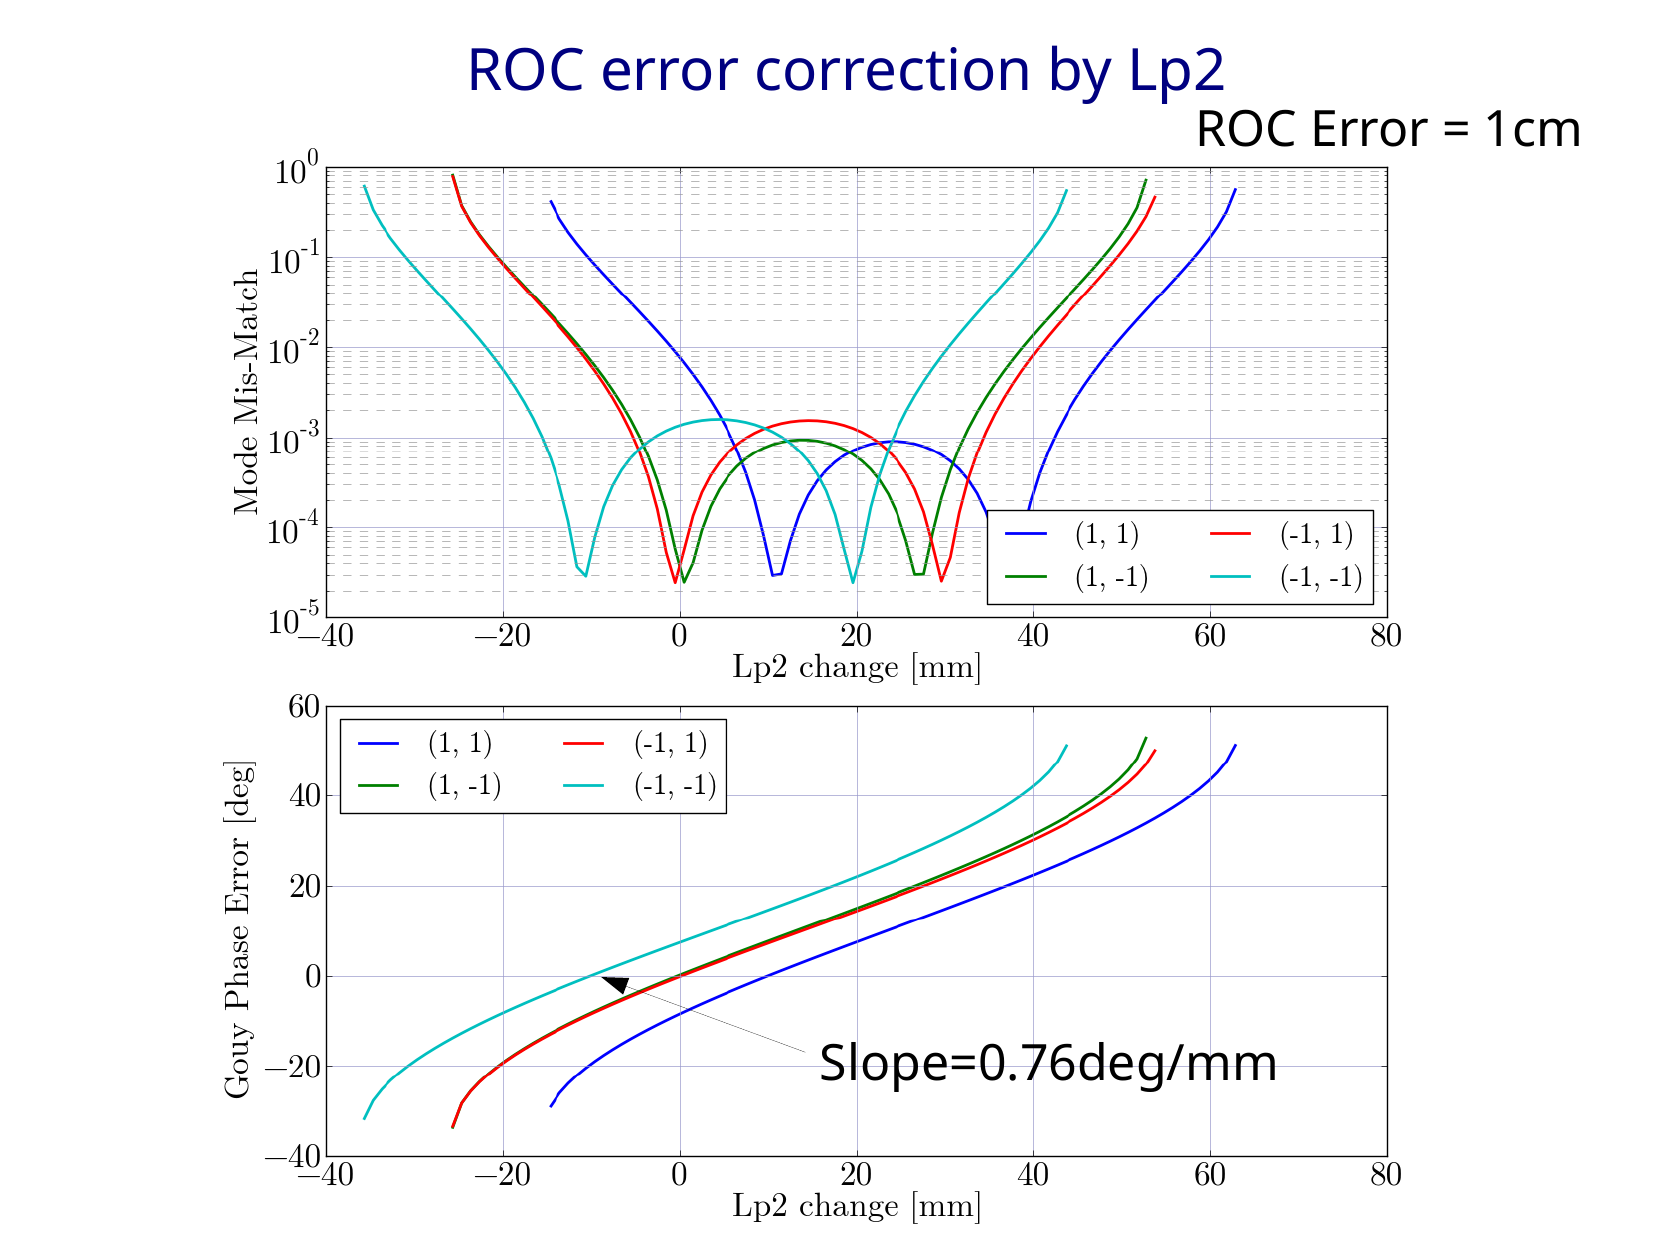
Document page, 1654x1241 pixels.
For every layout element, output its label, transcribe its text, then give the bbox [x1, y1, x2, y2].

text_box Slope=0.76deg/mm [805, 1020, 1282, 1096]
text_box ROC Error = 1cm [1181, 85, 1601, 162]
text_box ROC error correction by Lp2 [451, 20, 1203, 106]
picture [216, 139, 1409, 1233]
